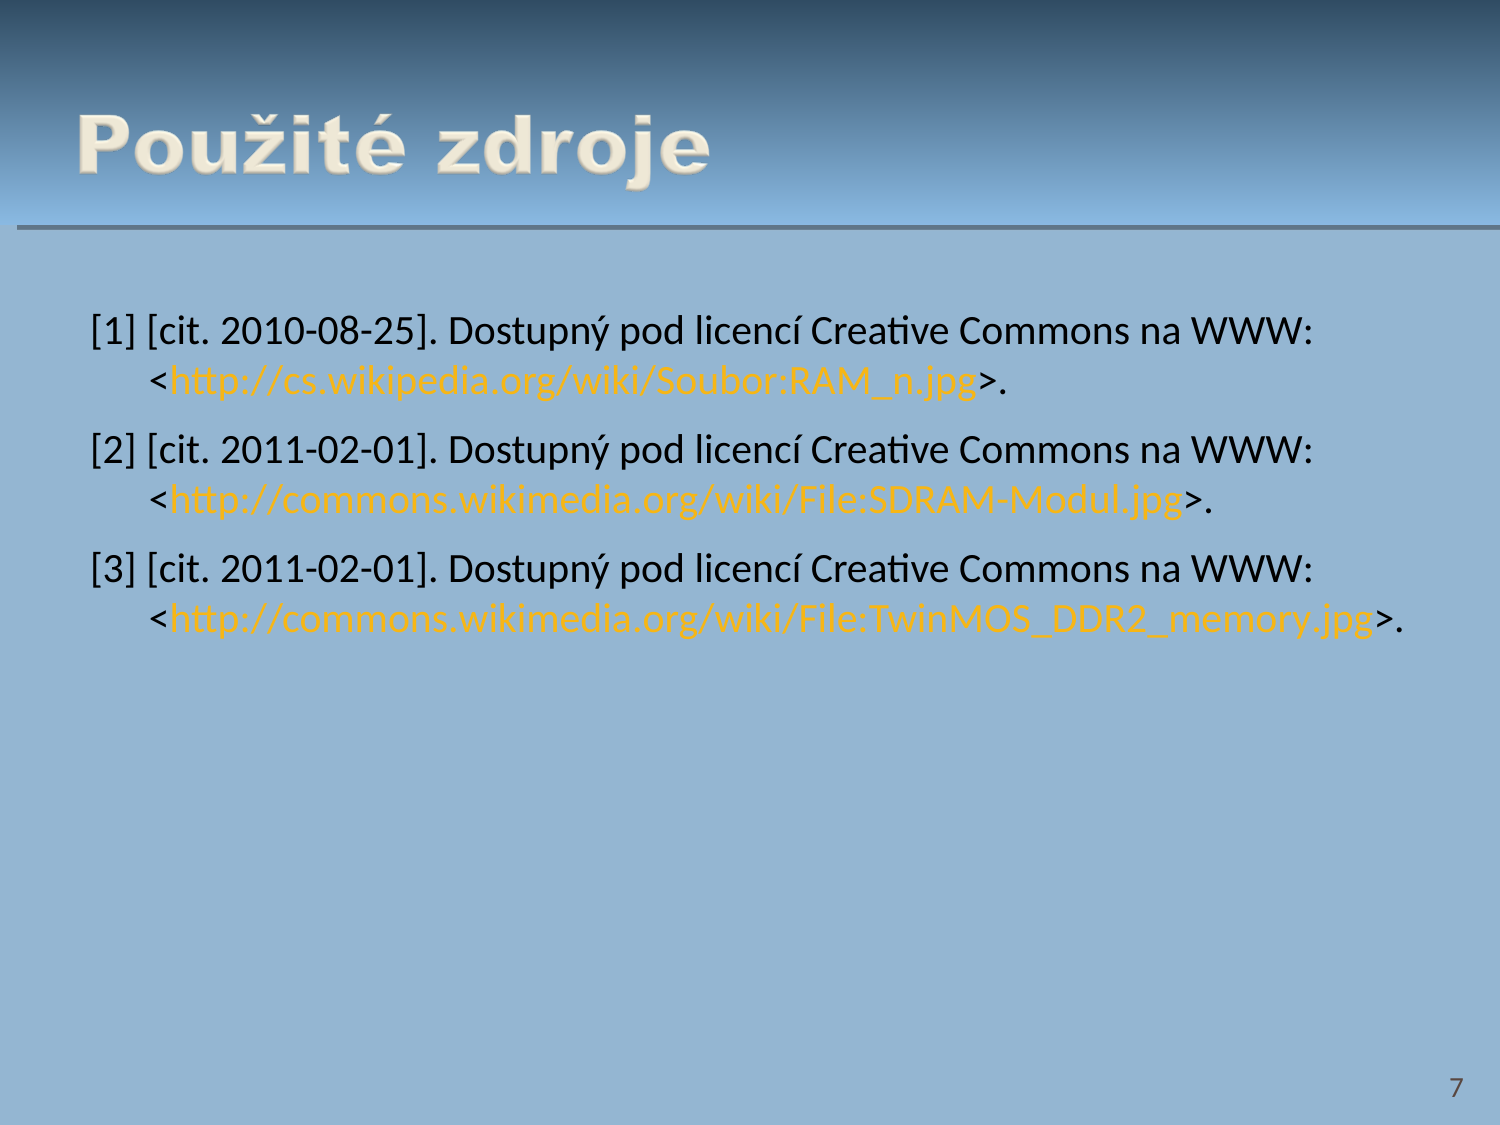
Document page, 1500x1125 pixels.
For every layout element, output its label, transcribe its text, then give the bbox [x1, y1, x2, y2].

text_box <číslo> [1418, 1051, 1479, 1112]
text_box [21, 58, 1410, 235]
list [1] [cit. 2010-08-25]. Dostupný pod licencí Creative Commons na WWW: <http://cs.wikipedia.org/wiki/Soubor:RAM_n.jpg>. [2] [cit. 2011-02-01]. Dostupný pod licencí Creative Commons na WWW: <http://commons.wikimedia.org/wiki/File:SDRAM-Modul.jpg>. [3] [cit. 2011-02-01]. Dostupný pod licencí Creative Commons na WWW: <http://commons.wikimedia.org/wiki/File:TwinMOS_DDR2_memory.jpg>. [74, 295, 1463, 1005]
